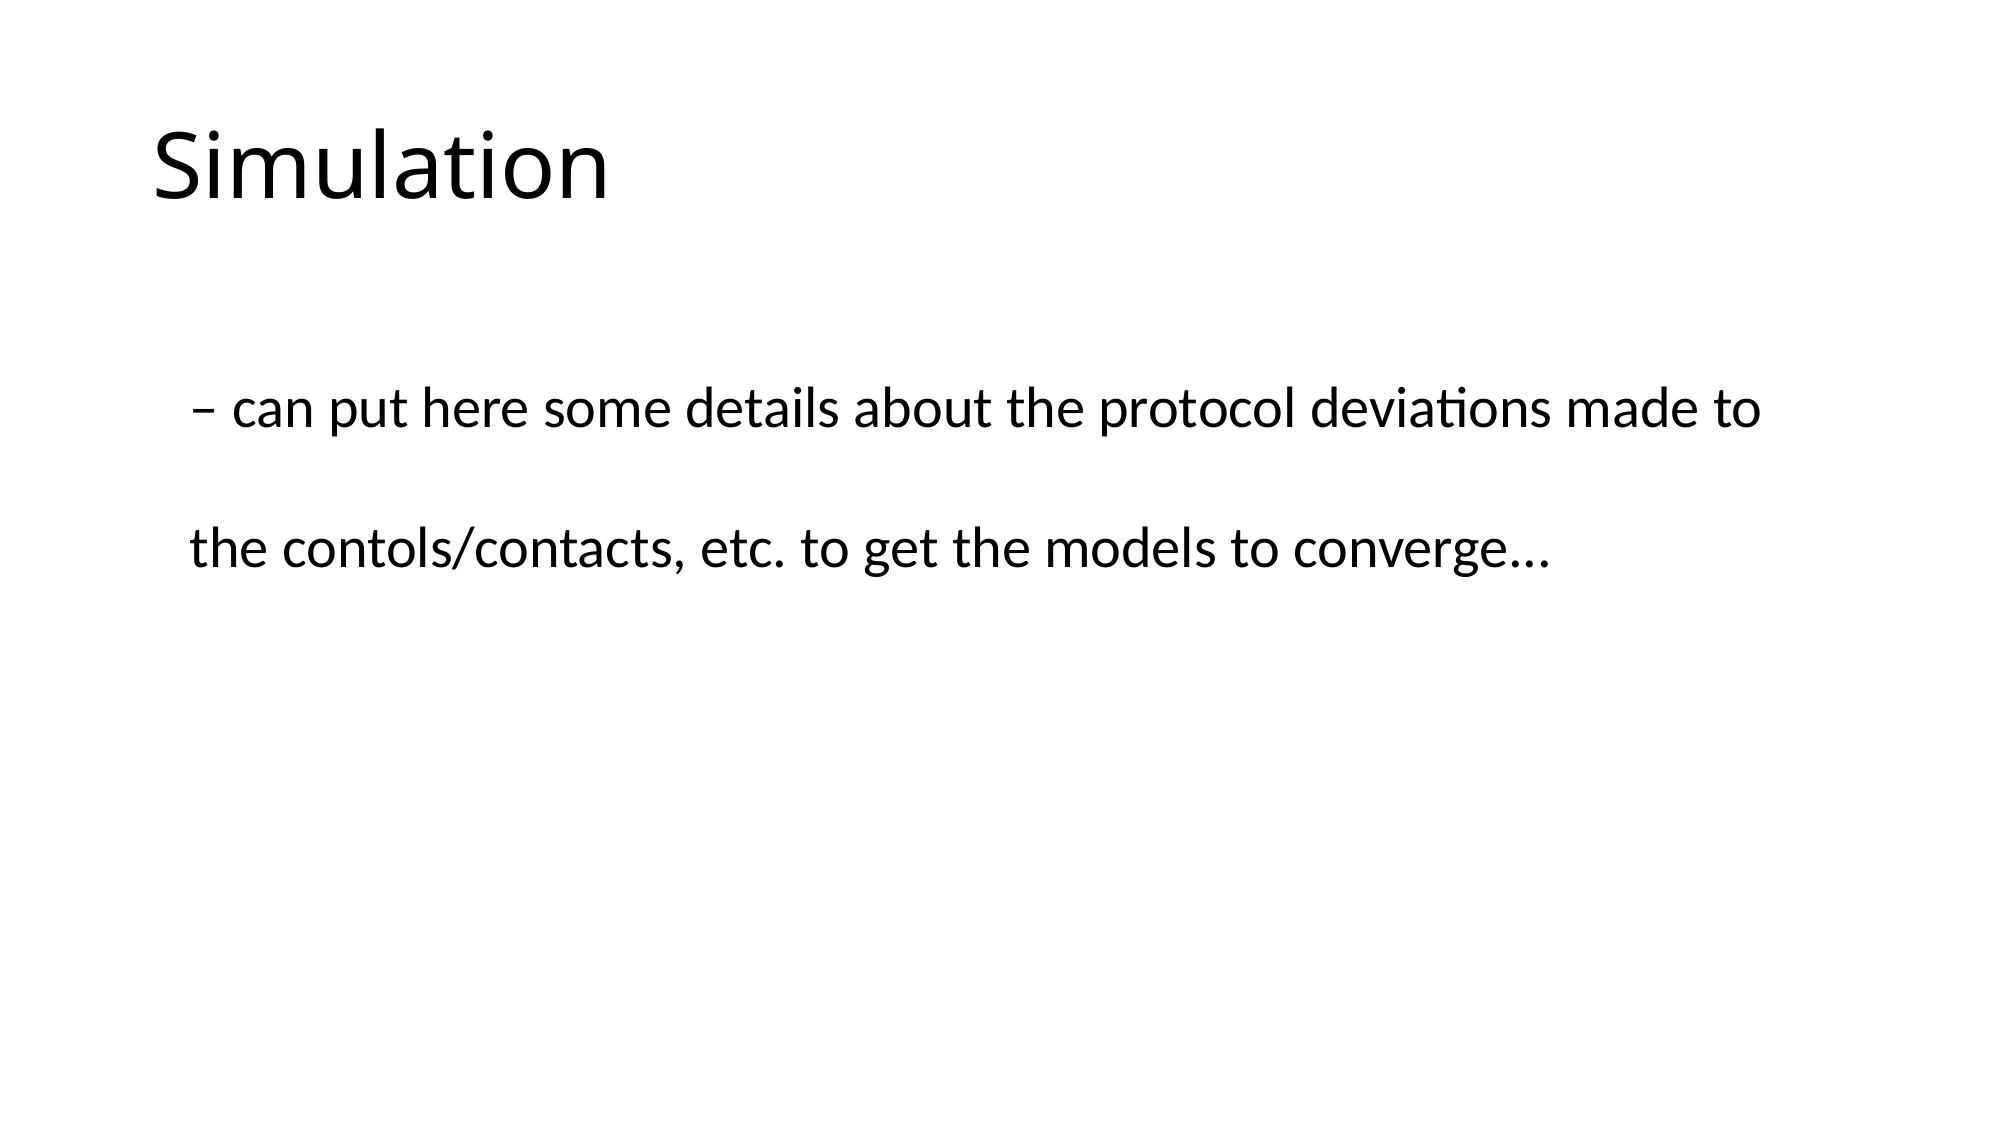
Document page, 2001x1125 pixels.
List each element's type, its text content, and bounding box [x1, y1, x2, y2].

list – can put here some details about the protocol deviations made to the contols/contacts, etc. to get the models to converge... [137, 291, 1863, 1006]
title Simulation [137, 59, 1863, 278]
